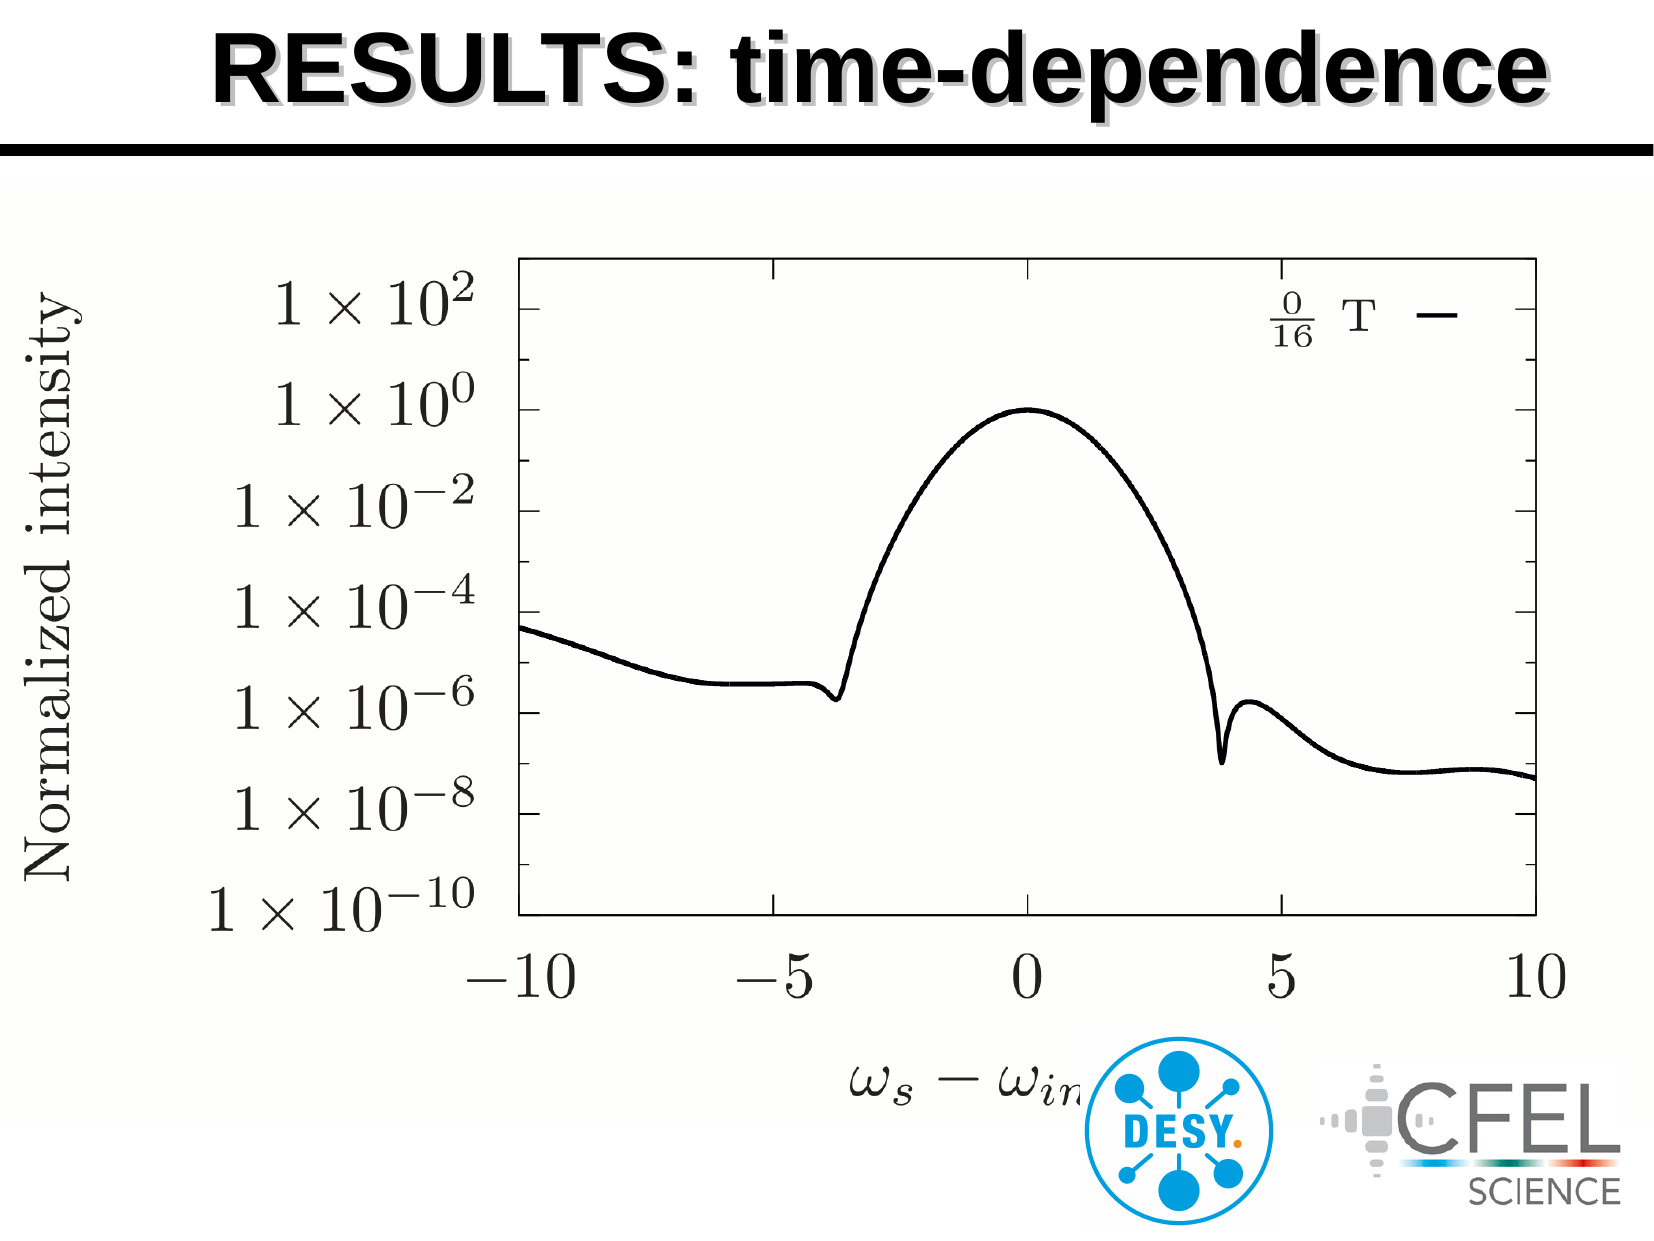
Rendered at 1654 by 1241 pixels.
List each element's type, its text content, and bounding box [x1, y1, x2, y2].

picture [0, 179, 1654, 1231]
text_box [30, 8, 736, 247]
title RESULTS: time-dependence [0, 0, 1654, 151]
